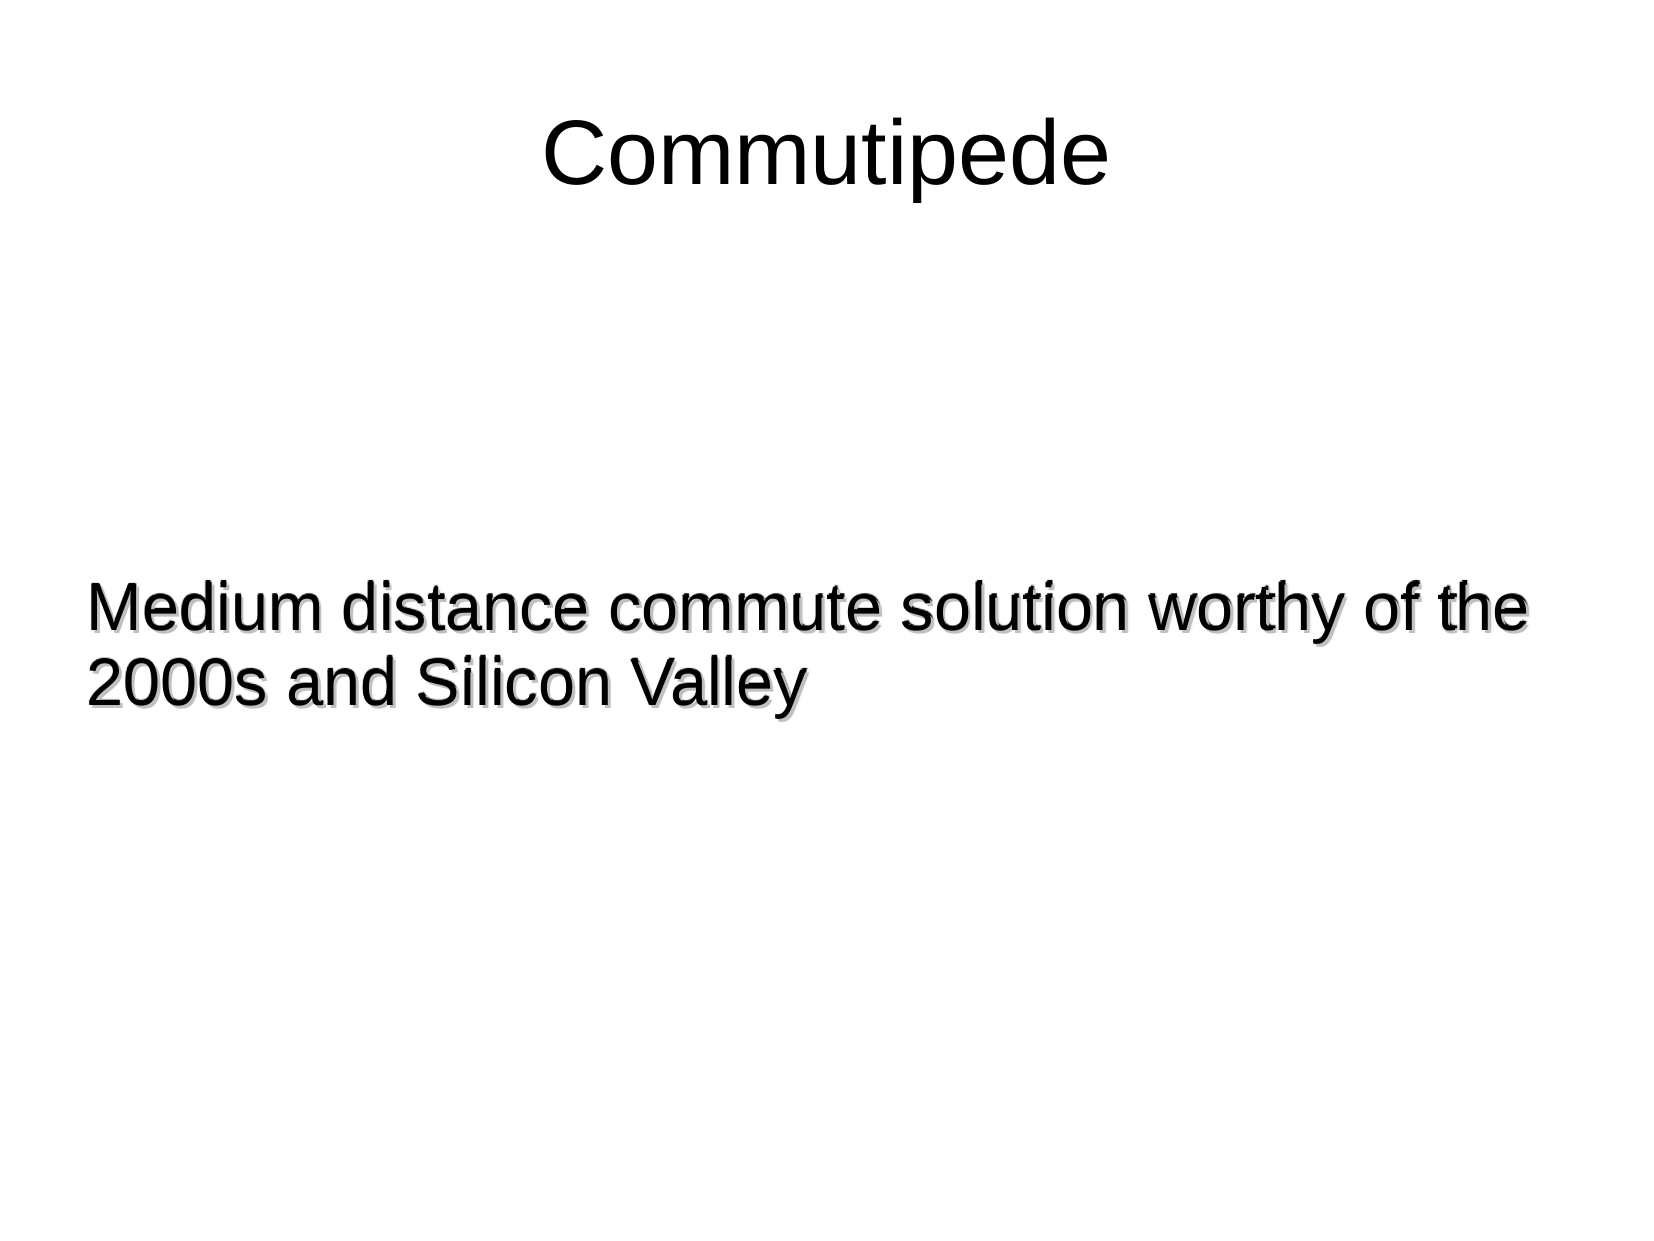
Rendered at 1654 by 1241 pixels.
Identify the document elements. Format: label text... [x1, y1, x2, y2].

title Commutipede [82, 49, 1571, 257]
subtitle Medium distance commute solution worthy of the 2000s and Silicon Valley [86, 285, 1576, 1005]
